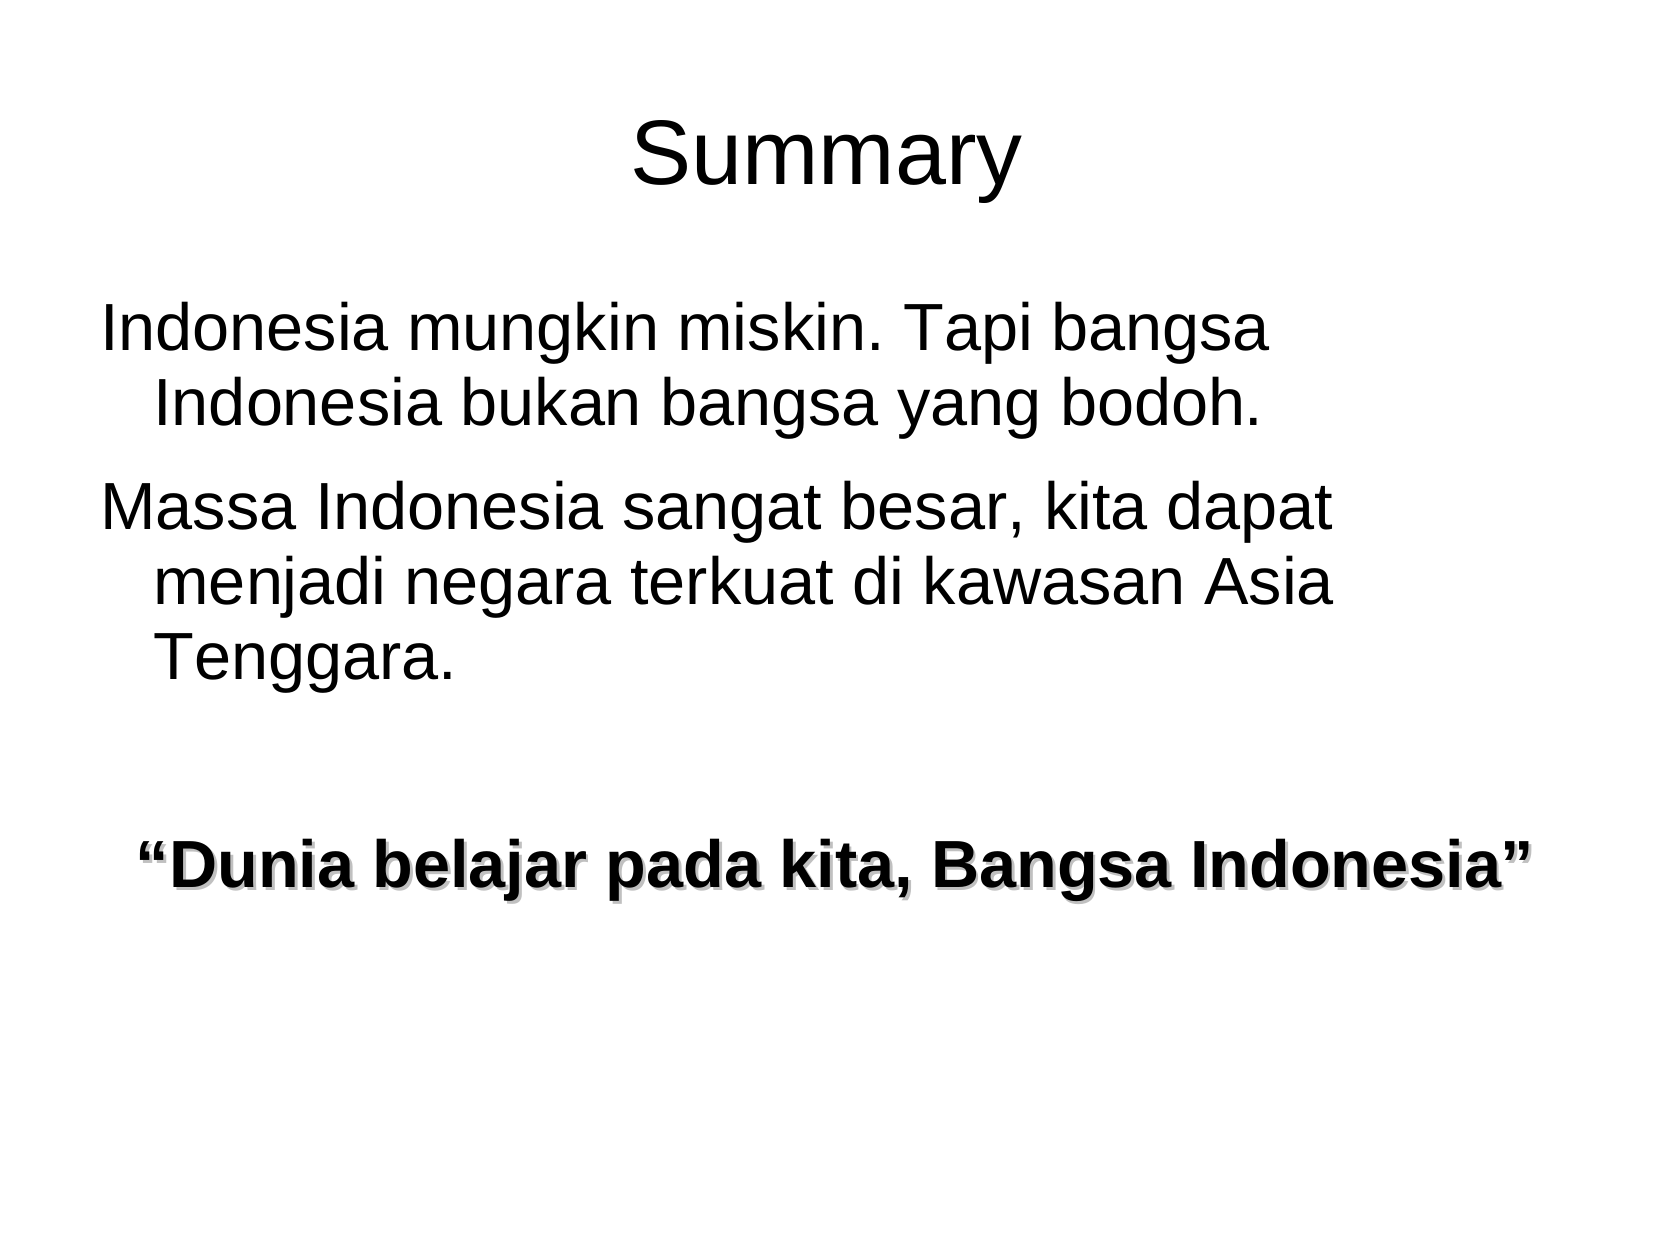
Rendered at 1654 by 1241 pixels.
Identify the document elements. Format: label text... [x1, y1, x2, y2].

title Summary [82, 56, 1571, 250]
list Indonesia mungkin miskin. Tapi bangsa Indonesia bukan bangsa yang bodoh. Massa Indonesia sangat besar, kita dapat menjadi negara terkuat di kawasan Asia Tenggara. “Dunia belajar pada kita, Bangsa Indonesia” [82, 290, 1571, 1094]
